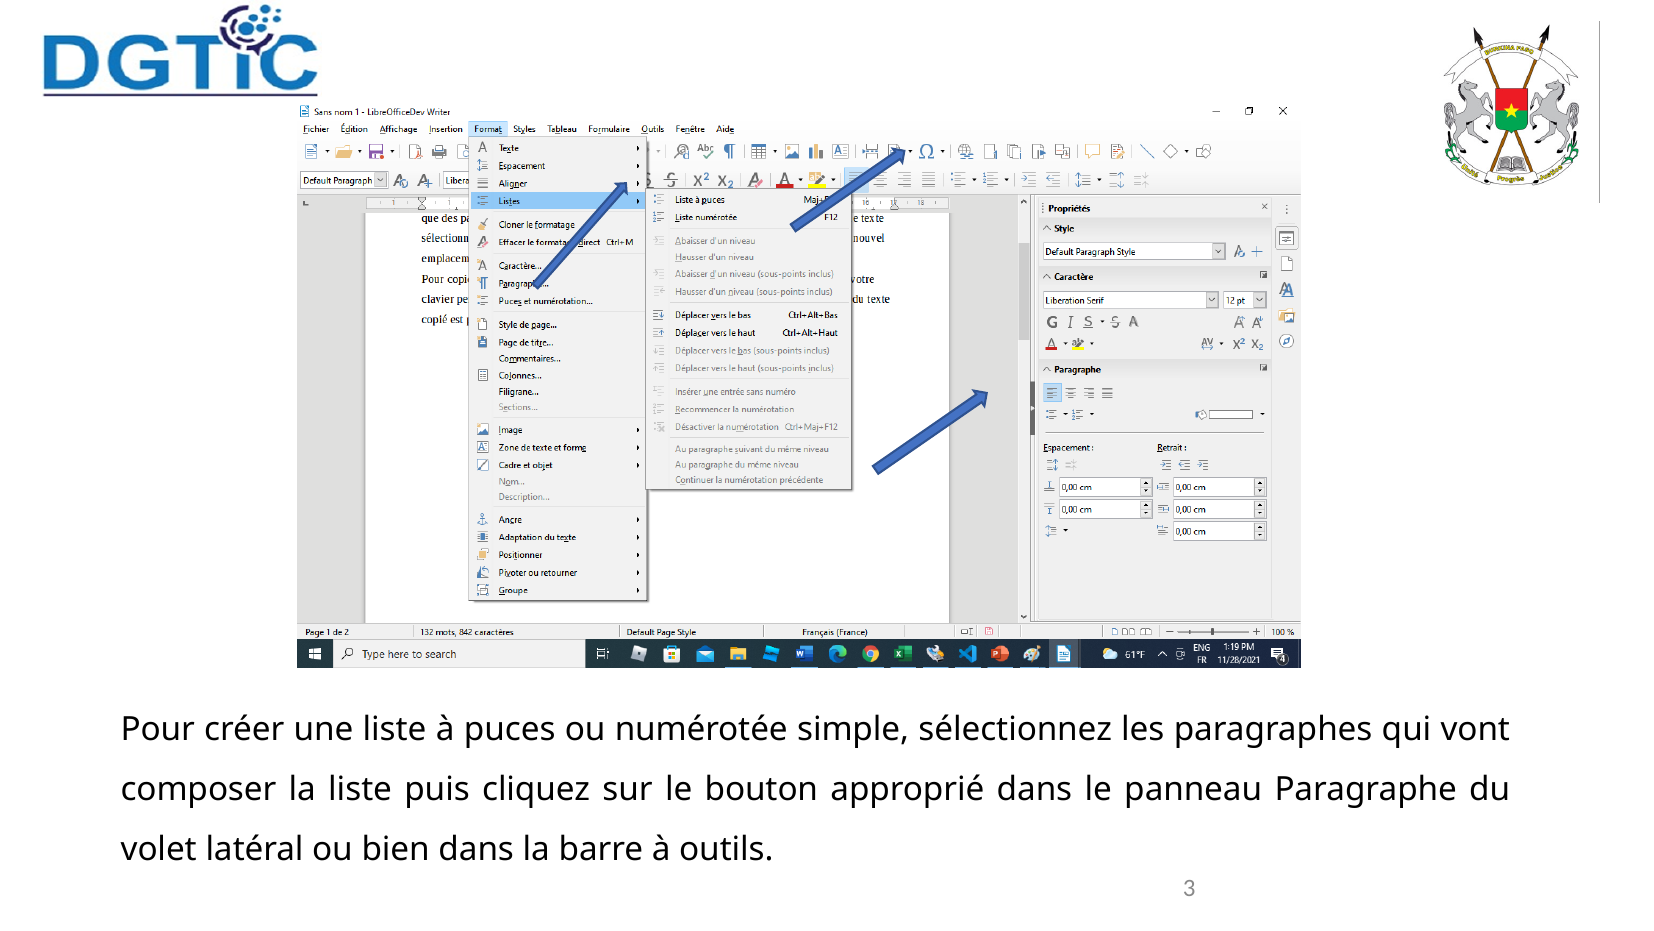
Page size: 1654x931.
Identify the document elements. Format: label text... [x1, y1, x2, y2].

picture [1435, 21, 1600, 203]
text_box [532, 183, 627, 289]
picture [297, 103, 1301, 668]
picture [40, 0, 322, 97]
text_box [872, 390, 987, 474]
text_box [790, 148, 905, 232]
text_box <numéro> [1167, 862, 1540, 912]
text_box Pour créer une liste à puces ou numérotée simple, sélectionnez les paragraphes qui vont composer la liste puis cliquez sur le bouton approprié dans le panneau Paragraphe du volet latéral ou bien dans la barre à outils. [105, 680, 1548, 895]
